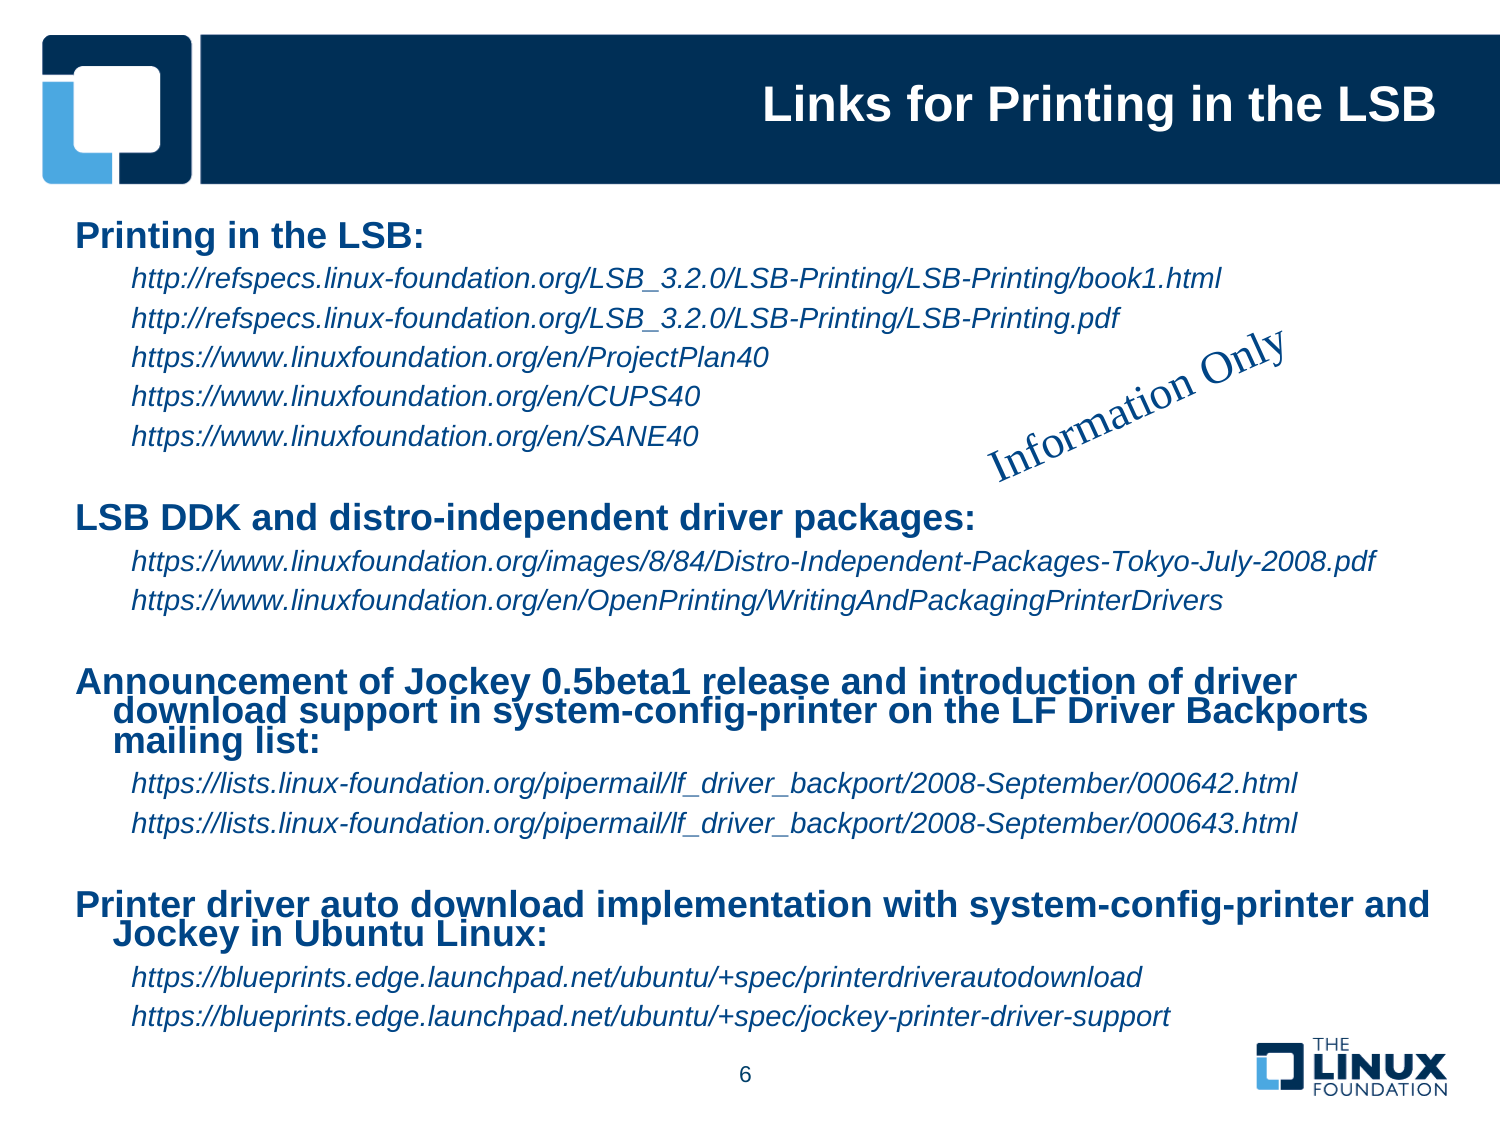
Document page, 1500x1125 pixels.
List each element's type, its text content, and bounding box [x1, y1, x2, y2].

title Links for Printing in the LSB [249, 44, 1438, 168]
picture [0, 0, 1500, 1125]
text_box Information Only [965, 299, 1313, 506]
list Printing in the LSB: http://refspecs.linux-foundation.org/LSB_3.2.0/LSB-Printing/LSB-Printing/book1.html http://refspecs.linux-foundation.org/LSB_3.2.0/LSB-Printing/LSB-Printing.pdf https://www.linuxfoundation.org/en/ProjectPlan40 https://www.linuxfoundation.org/en/CUPS40 https://www.linuxfoundation.org/en/SANE40 LSB DDK and distro-independent driver packages: https://www.linuxfoundation.org/images/8/84/Distro-Independent-Packages-Tokyo-July-2008.pdf https://www.linuxfoundation.org/en/OpenPrinting/WritingAndPackagingPrinterDrivers Announcement of Jockey 0.5beta1 release and introduction of driver download support in system-config-printer on the LF Driver Backports mailing list: https://lists.linux-foundation.org/pipermail/lf_driver_backport/2008-September/000642.html https://lists.linux-foundation.org/pipermail/lf_driver_backport/2008-September/000643.html Printer driver auto download implementation with system-config-printer and Jockey in Ubuntu Linux: https://blueprints.edge.launchpad.net/ubuntu/+spec/printerdriverautodownload https://blueprints.edge.launchpad.net/ubuntu/+spec/jockey-printer-driver-support [75, 224, 1463, 1051]
